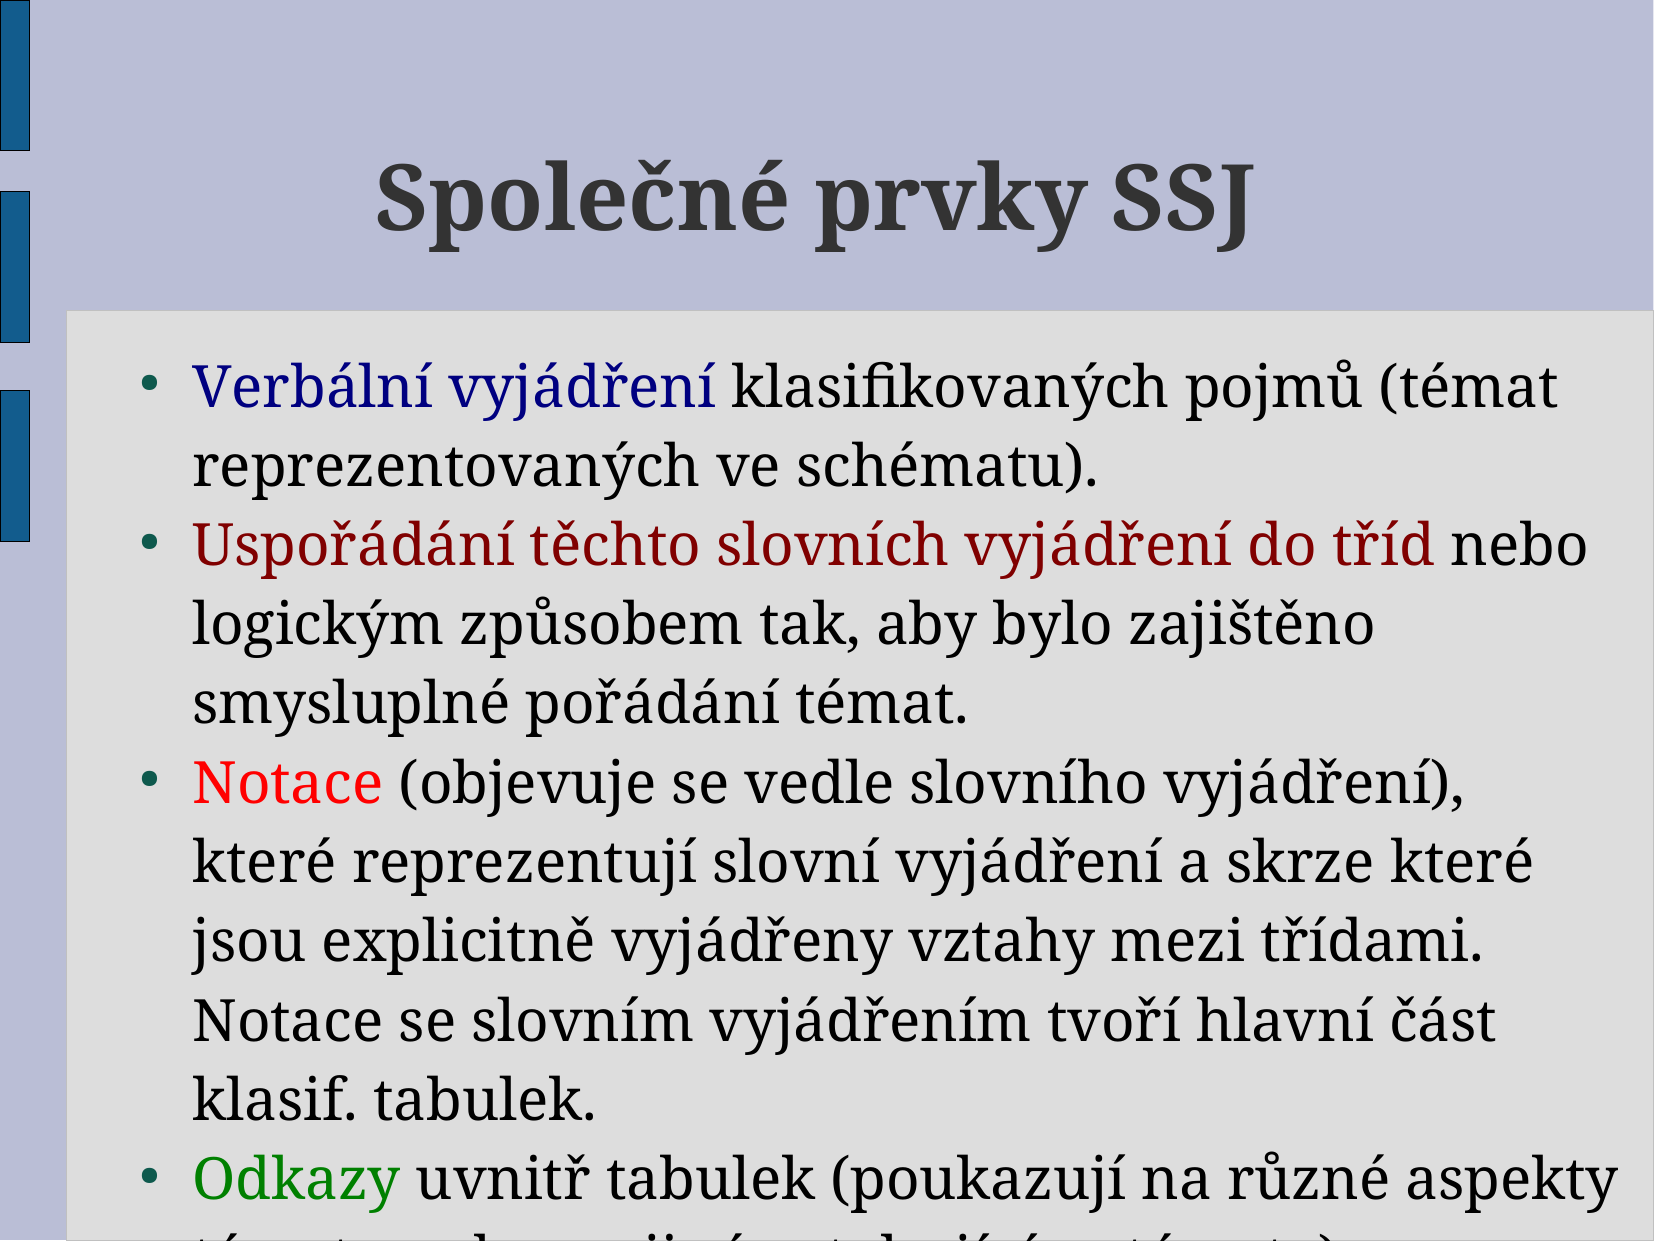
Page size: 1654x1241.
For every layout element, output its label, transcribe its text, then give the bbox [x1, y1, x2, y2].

title Společné prvky SSJ [121, 98, 1534, 291]
list Verbální vyjádření klasifikovaných pojmů (témat reprezentovaných ve schématu). Uspořádání těchto slovních vyjádření do tříd nebo logickým způsobem tak, aby bylo zajištěno smysluplné pořádání témat. Notace (objevuje se vedle slovního vyjádření), které reprezentují slovní vyjádření a skrze které jsou explicitně vyjádřeny vztahy mezi třídami. Notace se slovním vyjádřením tvoří hlavní část klasif. tabulek. Odkazy uvnitř tabulek (poukazují na různé aspekty tématu nebo na jiné vztahující se témata). Příklad Notace MDT: 025.4 http://aip.nkp.cz/mdt/ [121, 344, 1625, 1241]
